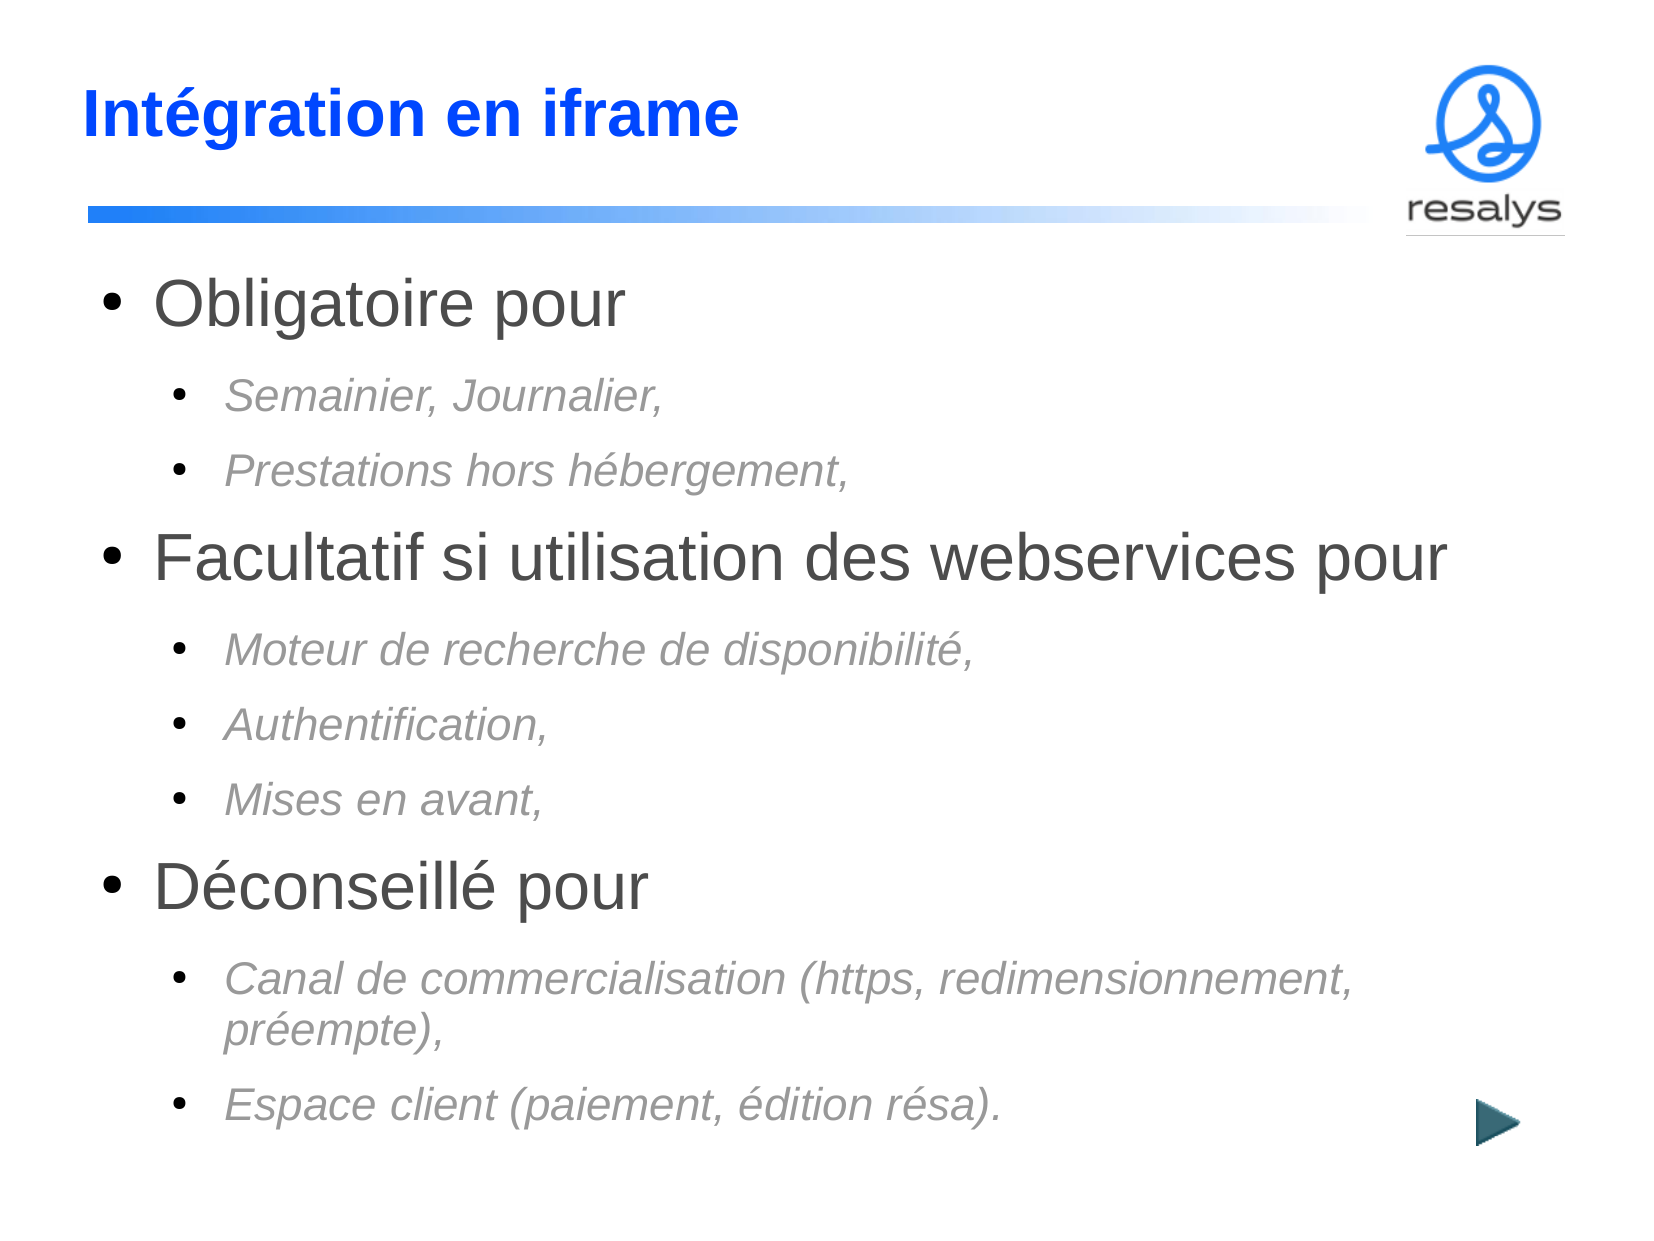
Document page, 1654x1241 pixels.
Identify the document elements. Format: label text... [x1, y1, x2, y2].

picture [88, 58, 1565, 237]
picture [1476, 1099, 1524, 1146]
list Obligatoire pour Semainier, Journalier, Prestations hors hébergement, Facultatif si utilisation des webservices pour Moteur de recherche de disponibilité, Authentification, Mises en avant, Déconseillé pour Canal de commercialisation (https, redimensionnement, préempte), Espace client (paiement, édition résa). [82, 265, 1571, 1225]
title Intégration en iframe [82, 49, 1359, 178]
